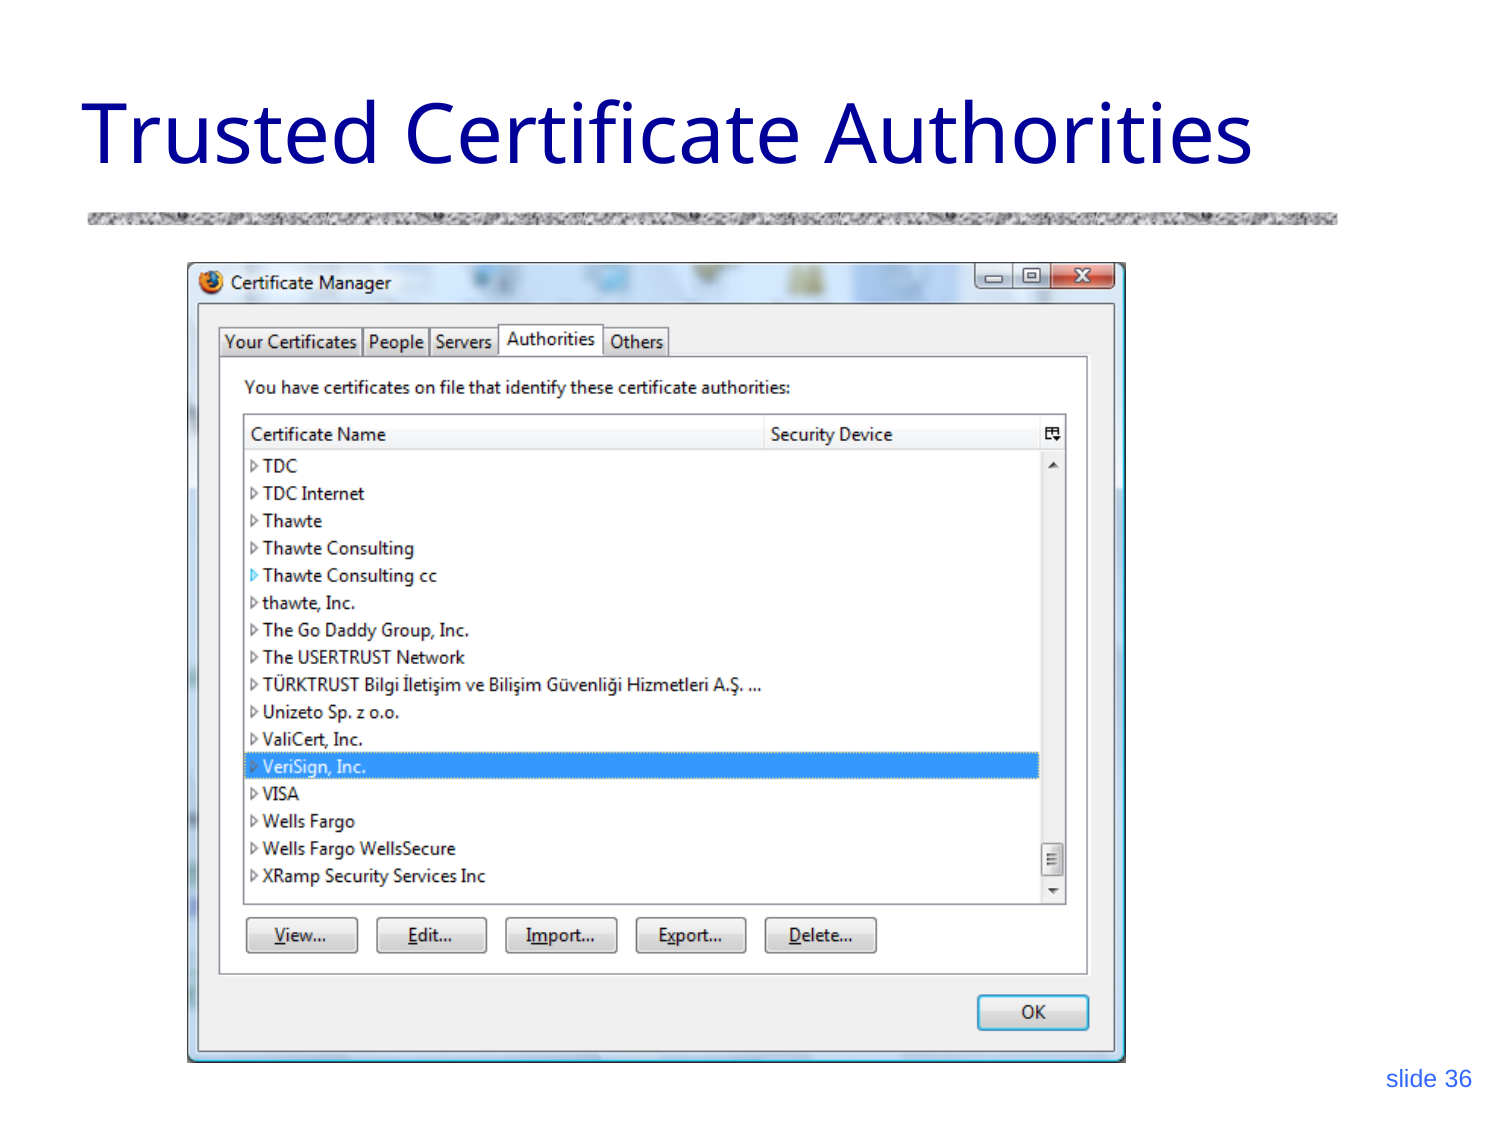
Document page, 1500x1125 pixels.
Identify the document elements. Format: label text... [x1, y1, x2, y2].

title Trusted Certificate Authorities [66, 37, 1342, 188]
text_box slide <number> [1174, 1025, 1488, 1101]
picture [87, 212, 1338, 226]
picture [187, 262, 1126, 1063]
